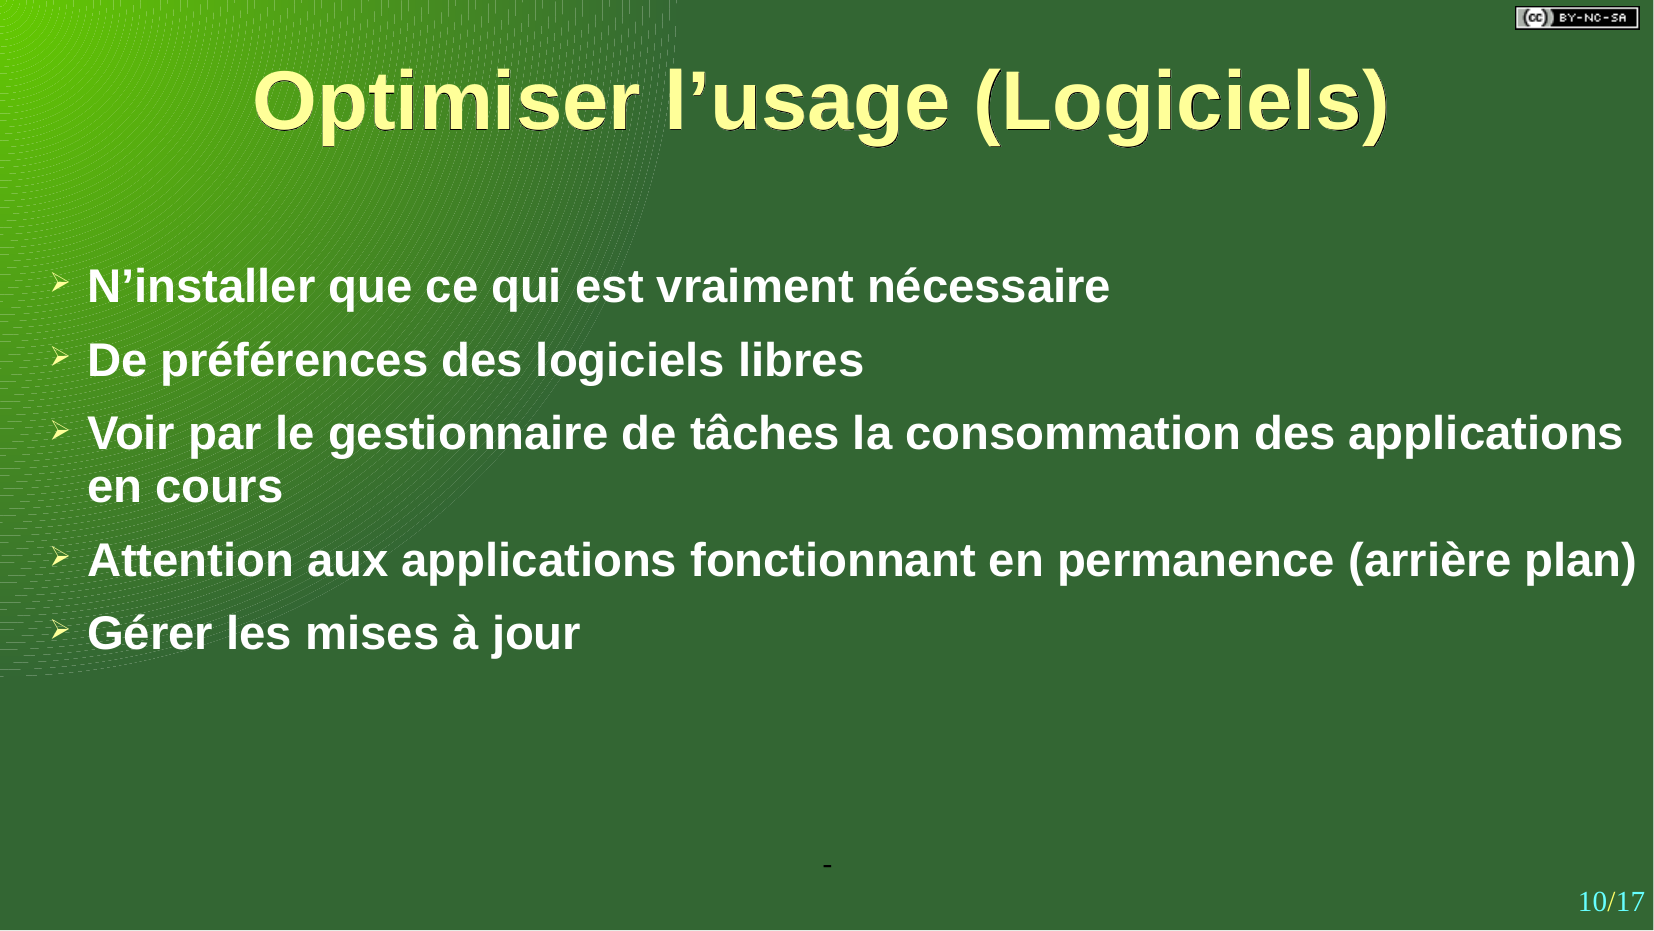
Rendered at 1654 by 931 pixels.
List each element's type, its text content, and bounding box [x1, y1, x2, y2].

list N’installer que ce qui est vraiment nécessaire De préférences des logiciels libres Voir par le gestionnaire de tâches la consommation des applications en cours Attention aux applications fonctionnant en permanence (arrière plan) Gérer les mises à jour [36, 259, 1642, 721]
title Optimiser l’usage (Logiciels) [11, 23, 1632, 179]
picture [1515, 6, 1640, 30]
